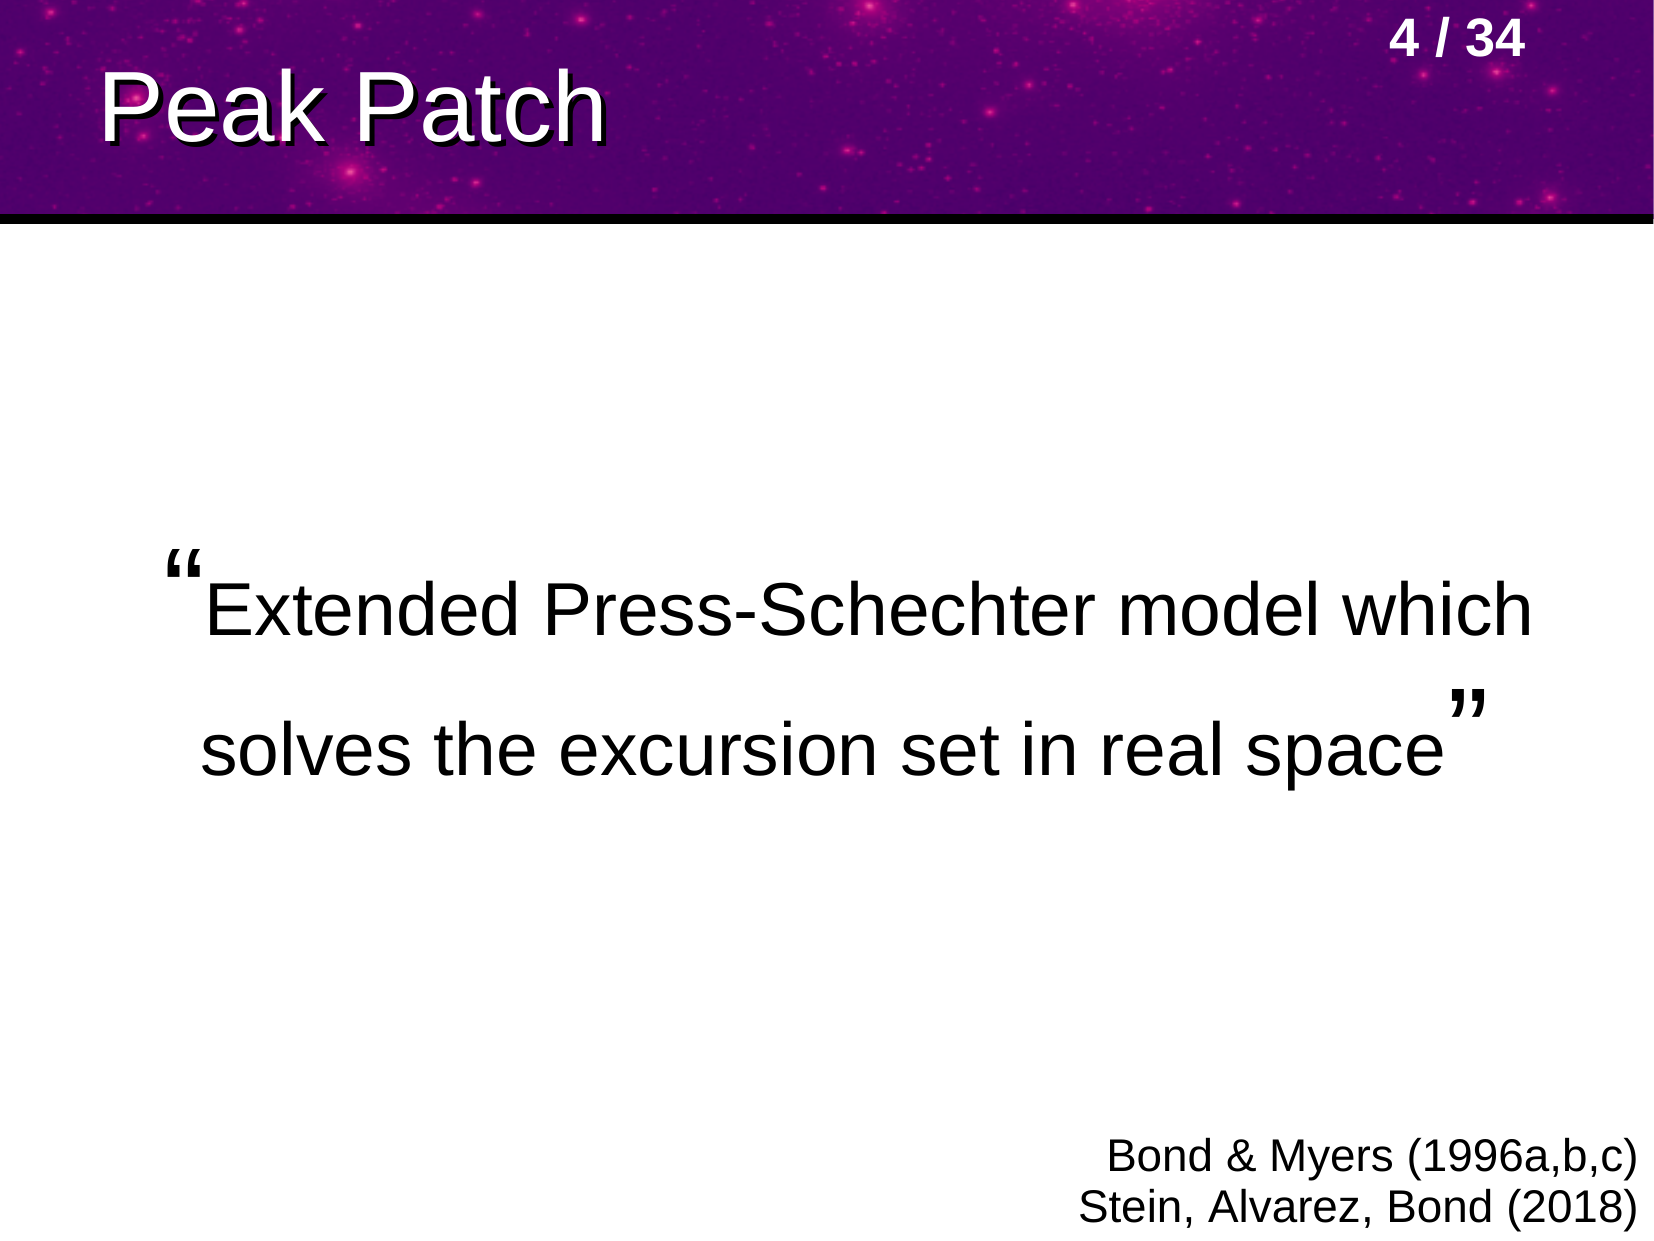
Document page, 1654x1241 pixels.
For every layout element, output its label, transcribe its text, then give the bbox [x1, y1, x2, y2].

text_box Bond & Myers (1996a,b,c) Stein, Alvarez, Bond (2018) [992, 1122, 1654, 1239]
text_box Peak Patch [82, 44, 1264, 171]
picture [0, 0, 1654, 214]
text_box <number> / 34 [1375, 0, 1654, 77]
text_box “Extended Press-Schechter model which solves the excursion set in real space” [106, 522, 1548, 886]
